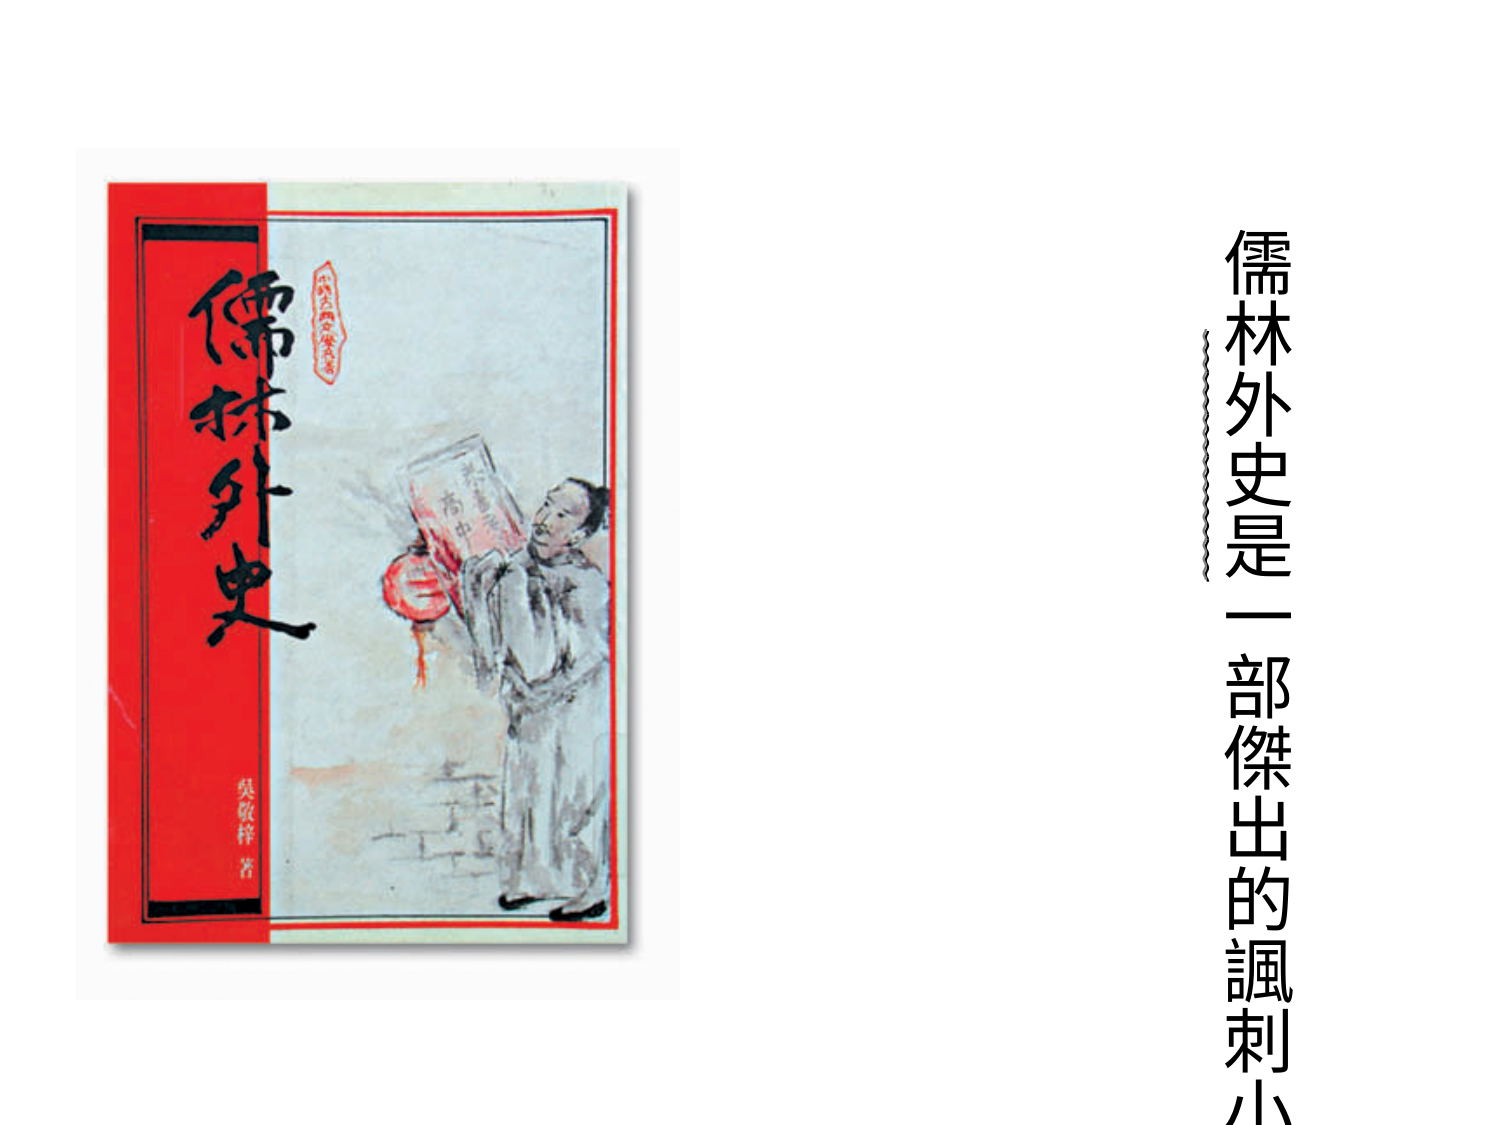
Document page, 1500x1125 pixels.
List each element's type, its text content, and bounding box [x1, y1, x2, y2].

text_box ﹏﹏﹏﹏﹏﹏ [1175, 314, 1256, 614]
list 儒林外史是一部傑出的諷刺小說，內容主要在描寫科舉時代，讀書人追逐功名利祿的種種醜態，對當時敗壞的世風提出有力的批判。 [750, 137, 1333, 1030]
picture [76, 148, 680, 1000]
